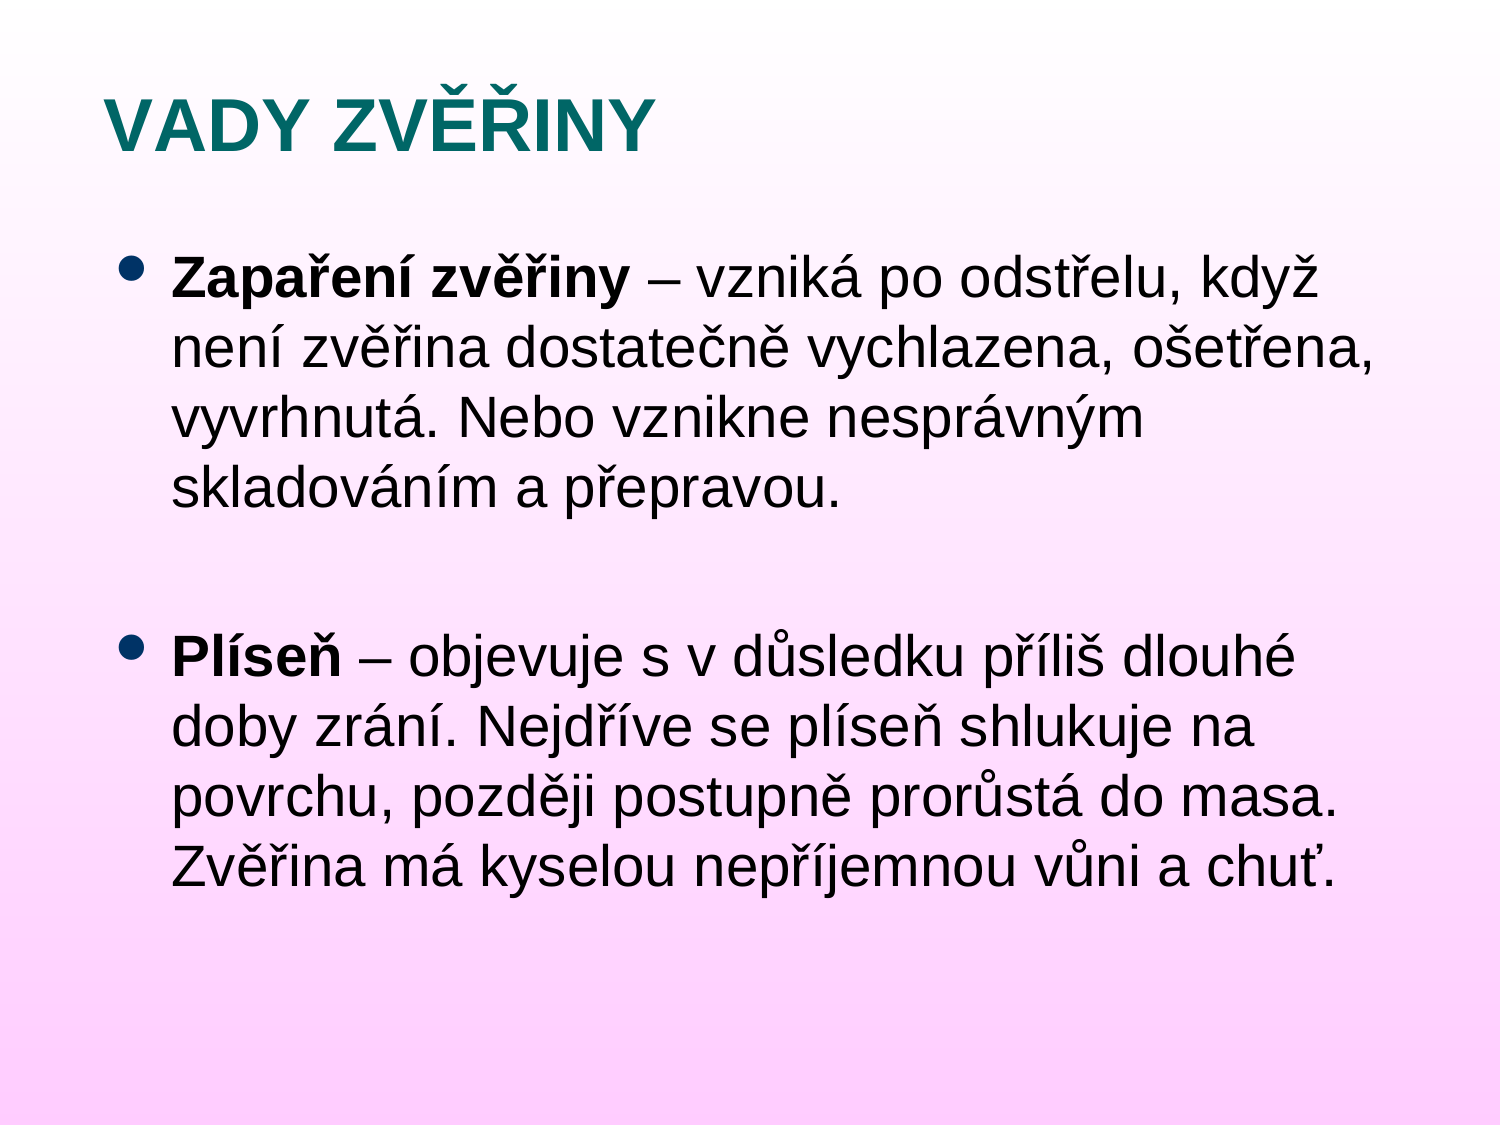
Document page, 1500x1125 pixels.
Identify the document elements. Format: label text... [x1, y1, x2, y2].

list Zapaření zvěřiny – vzniká po odstřelu, když není zvěřina dostatečně vychlazena, ošetřena, vyvrhnutá. Nebo vznikne nesprávným skladováním a přepravou. Plíseň – objevuje s v důsledku příliš dlouhé doby zrání. Nejdříve se plíseň shlukuje na povrchu, později postupně prorůstá do masa. Zvěřina má kyselou nepříjemnou vůni a chuť. [100, 231, 1400, 1125]
title VADY ZVĚŘINY [88, 11, 1365, 176]
